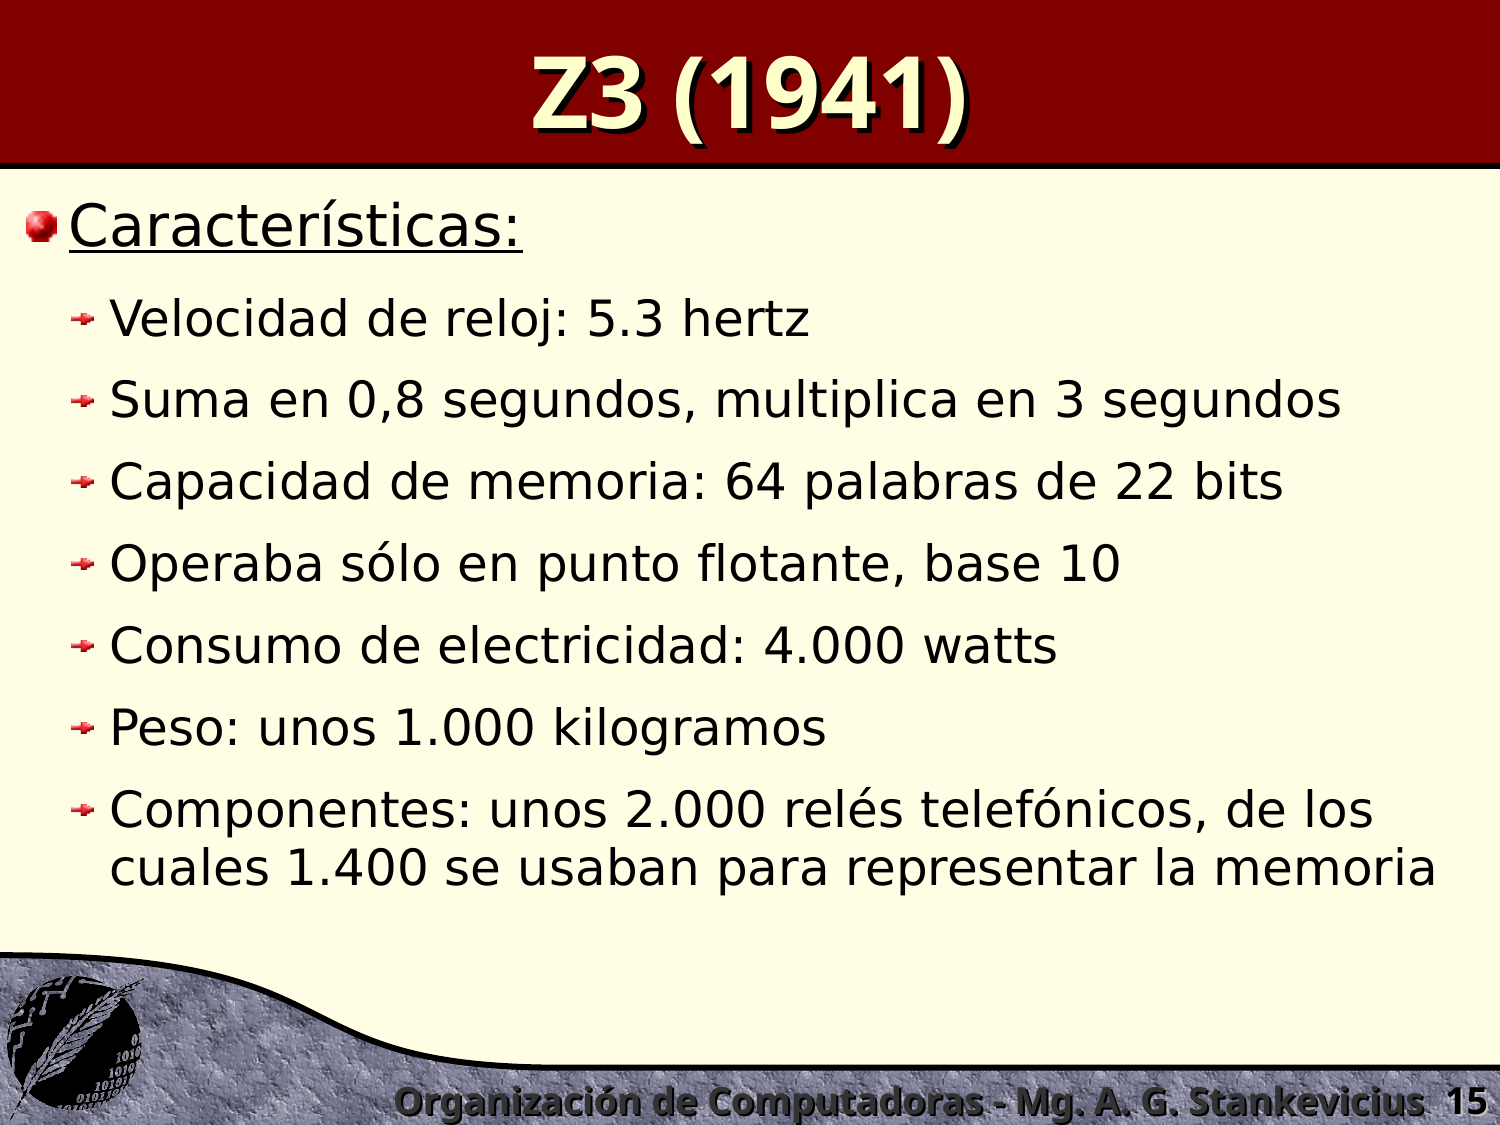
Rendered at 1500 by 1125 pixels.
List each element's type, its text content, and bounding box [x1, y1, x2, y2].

picture [0, 959, 1500, 1125]
list Características: Velocidad de reloj: 5.3 hertz Suma en 0,8 segundos, multiplica en 3 segundos Capacidad de memoria: 64 palabras de 22 bits Operaba sólo en punto flotante, base 10 Consumo de electricidad: 4.000 watts Peso: unos 1.000 kilogramos Componentes: unos 2.000 relés telefónicos, de los cuales 1.400 se usaban para representar la memoria [11, 192, 1486, 935]
picture [802, 1100, 806, 1110]
picture [448, 1100, 455, 1110]
title Z3 (1941) [15, 5, 1485, 160]
picture [1058, 1100, 1065, 1110]
